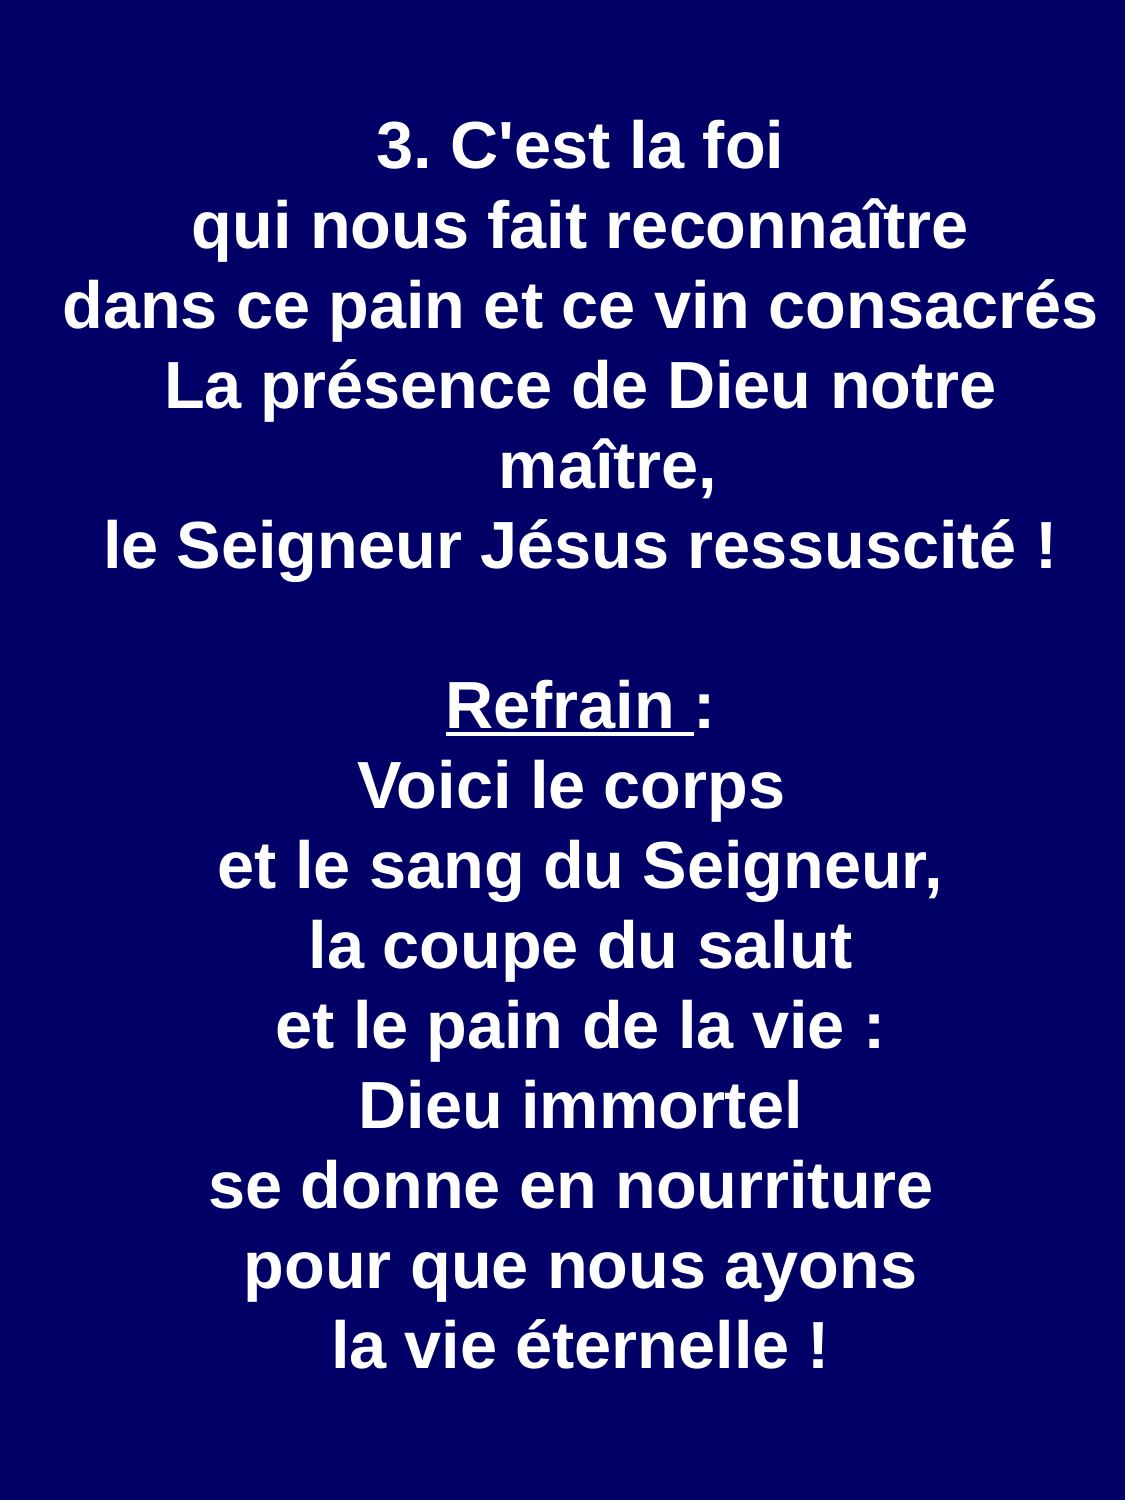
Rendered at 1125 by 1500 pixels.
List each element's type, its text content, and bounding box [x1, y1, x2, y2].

text_box 3. C'est la foi qui nous fait reconnaître dans ce pain et ce vin consacrés La présence de Dieu notre maître, le Seigneur Jésus ressuscité ! Refrain : Voici le corps et le sang du Seigneur, la coupe du salut et le pain de la vie : Dieu immortel se donne en nourriture pour que nous ayons la vie éternelle ! [35, 94, 1125, 1389]
